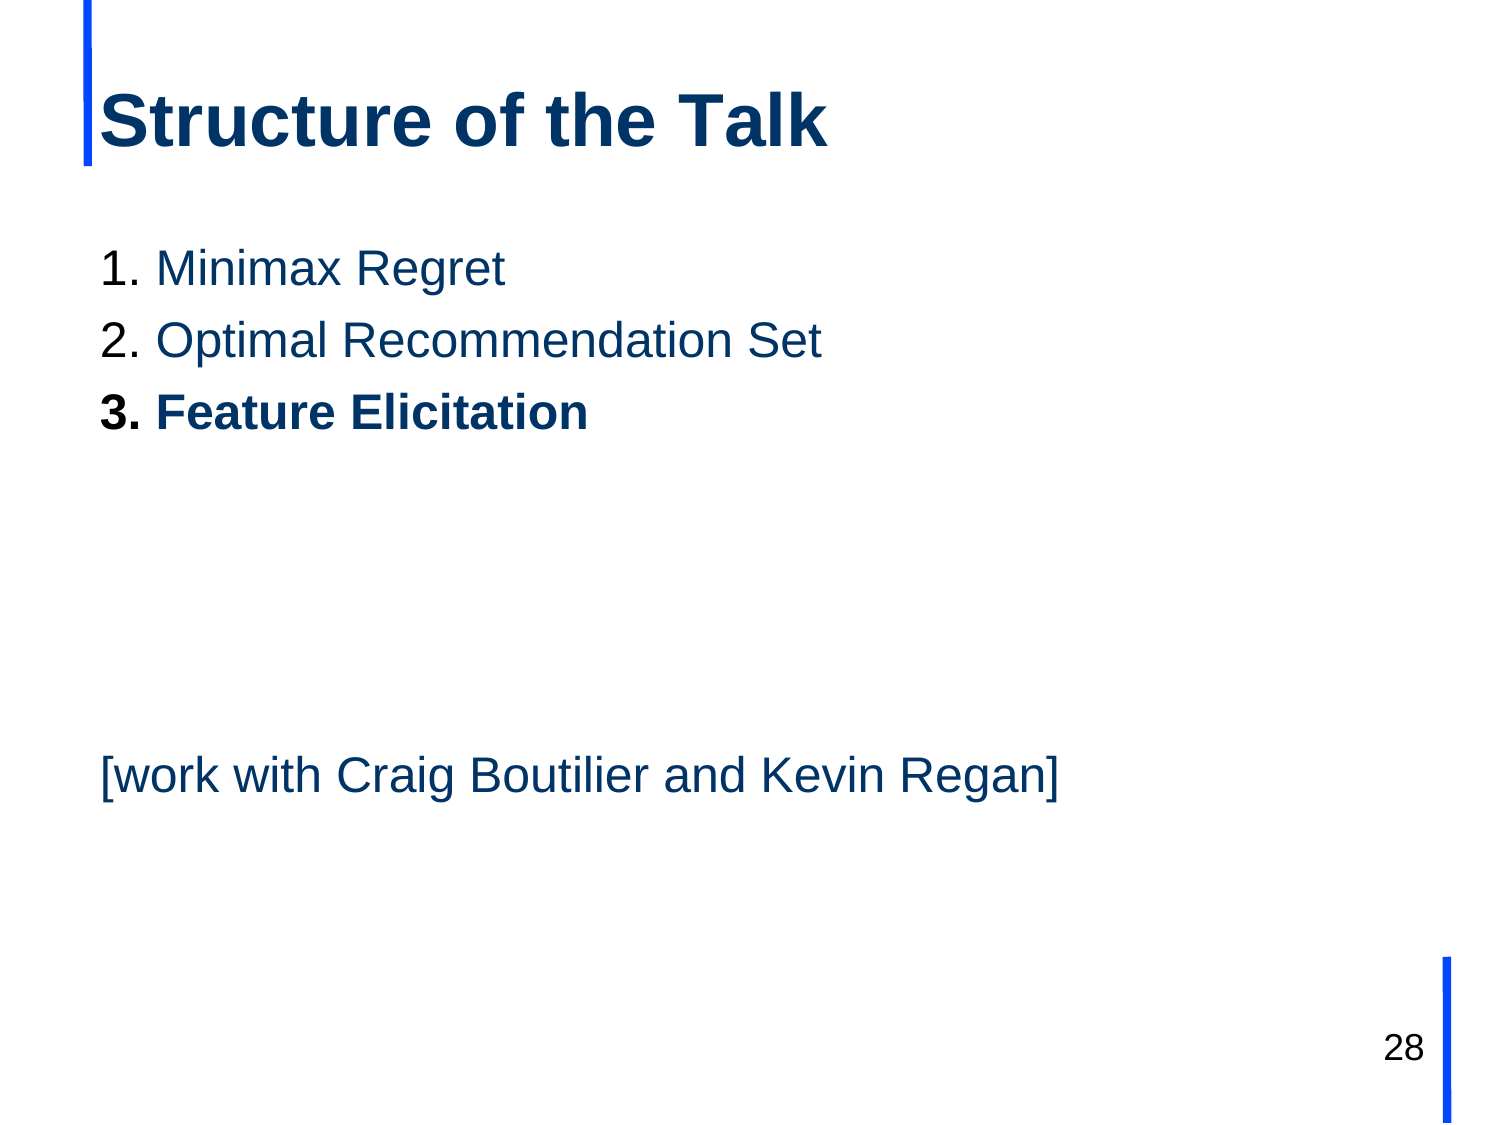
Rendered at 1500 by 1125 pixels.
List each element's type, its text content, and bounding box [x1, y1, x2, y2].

title Structure of the Talk [99, 24, 1438, 213]
list Minimax Regret Optimal Recommendation Set Feature Elicitation [work with Craig Boutilier and Kevin Regan] [99, 237, 1438, 981]
